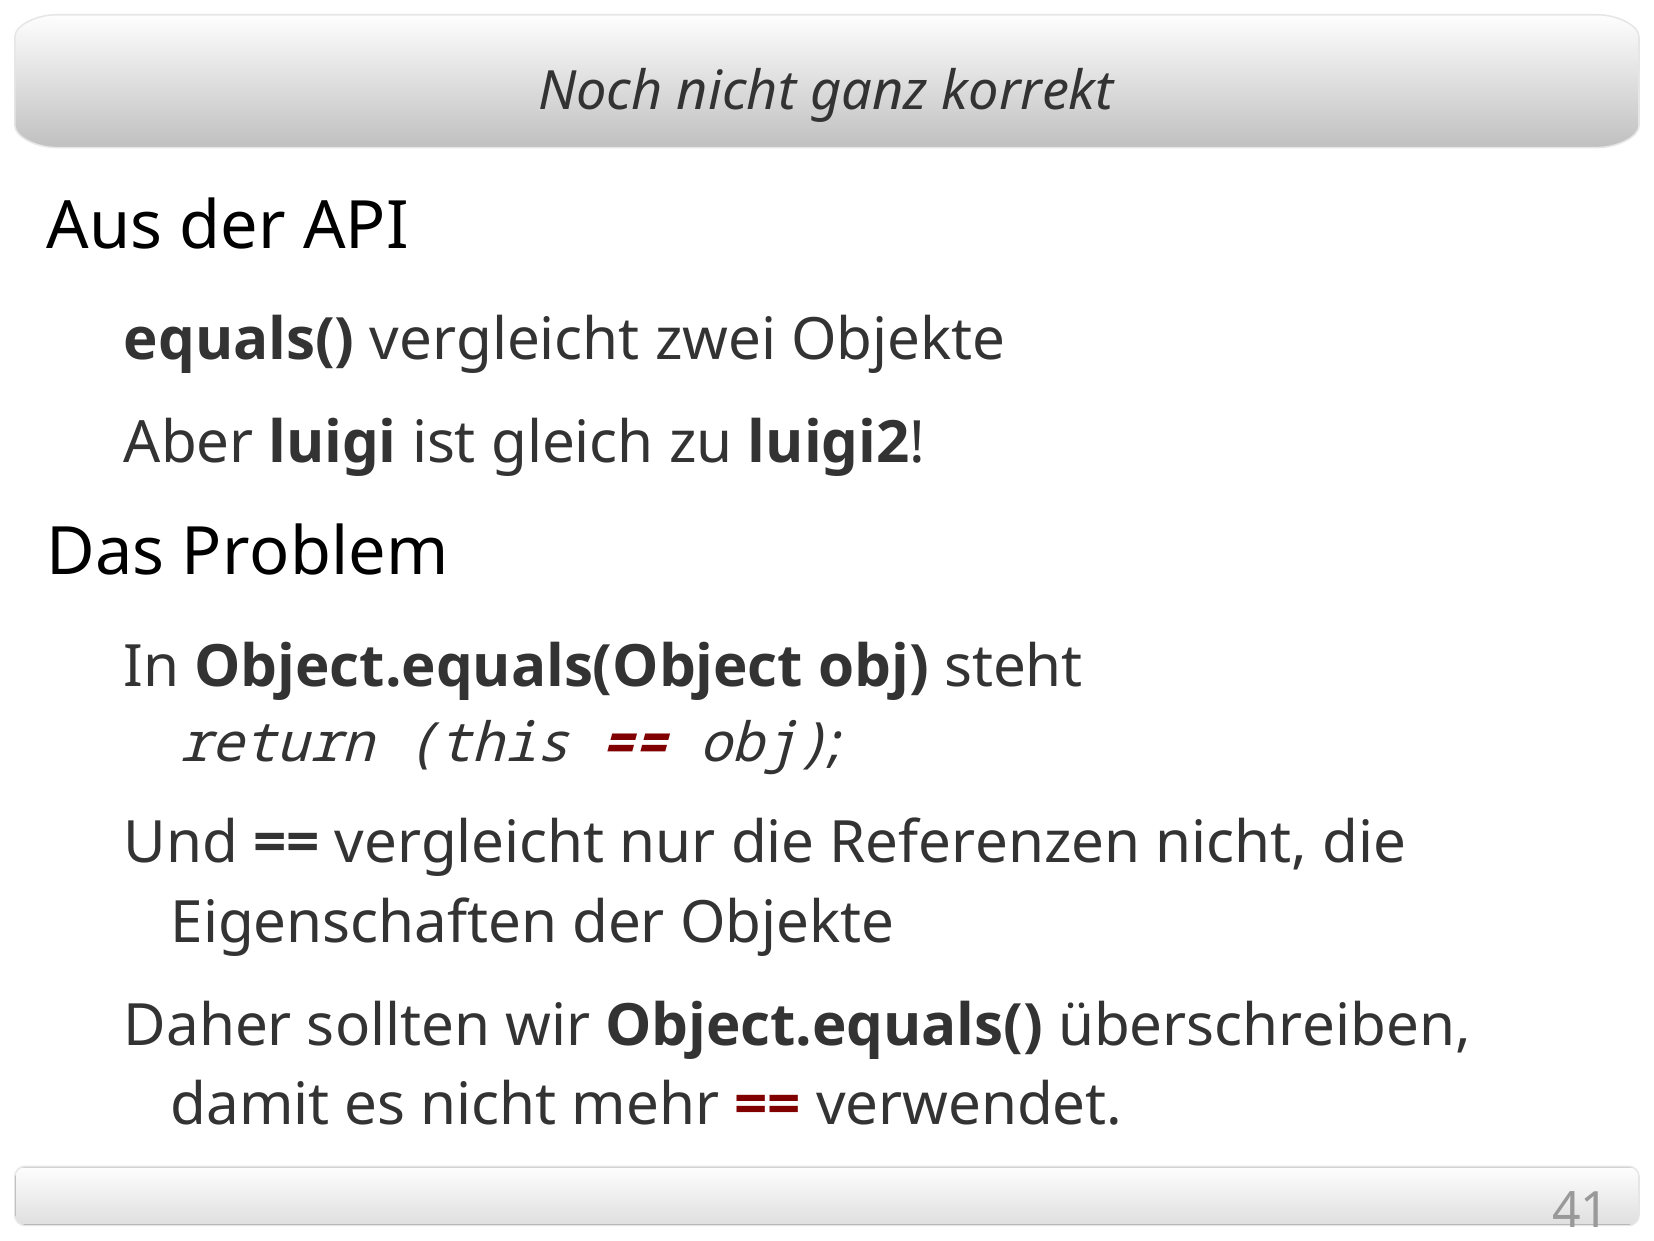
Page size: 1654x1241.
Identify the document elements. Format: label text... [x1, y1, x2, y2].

title Noch nicht ganz korrekt [29, 29, 1624, 147]
list Aus der API equals() vergleicht zwei Objekte Aber luigi ist gleich zu luigi2! Das Problem In Object.equals(Object obj) steht return (this == obj); Und == vergleicht nur die Referenzen nicht, die Eigenschaften der Objekte Daher sollten wir Object.equals() überschreiben, damit es nicht mehr == verwendet. [29, 177, 1624, 1151]
